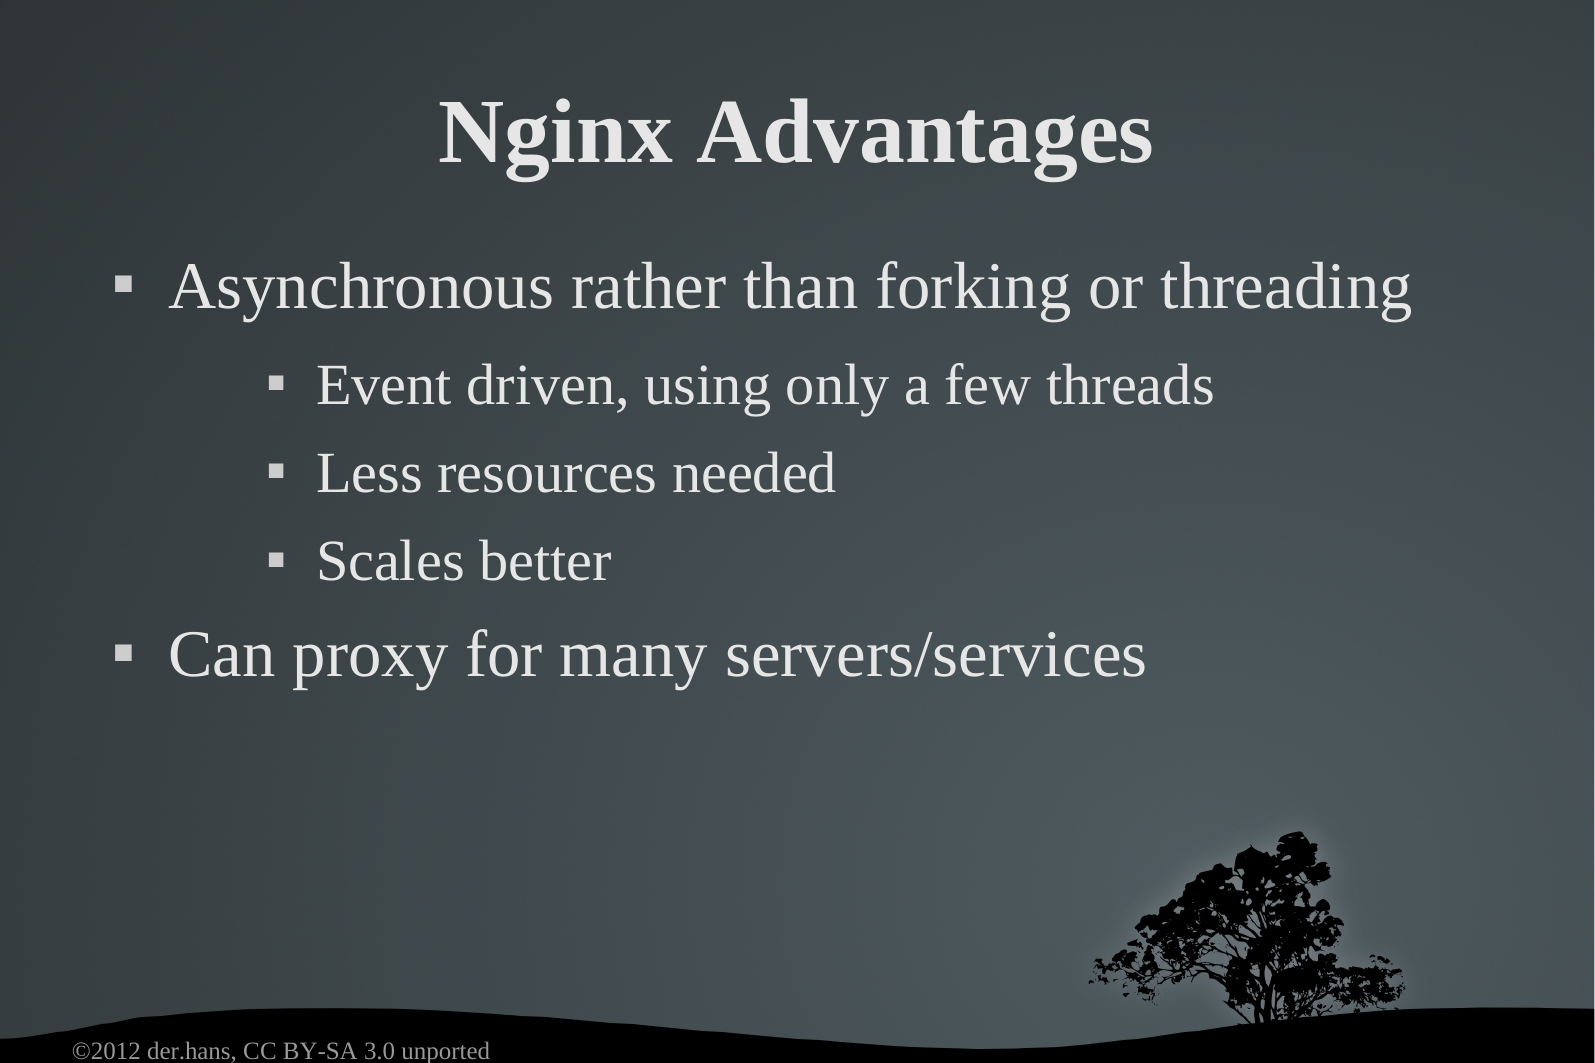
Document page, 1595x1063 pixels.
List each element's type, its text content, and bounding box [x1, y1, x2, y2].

picture [0, 0, 1595, 1063]
list Asynchronous rather than forking or threading Event driven, using only a few threads Less resources needed Scales better Can proxy for many servers/services [79, 248, 1515, 936]
picture [430, 1049, 435, 1058]
title Nginx Advantages [79, 49, 1515, 213]
